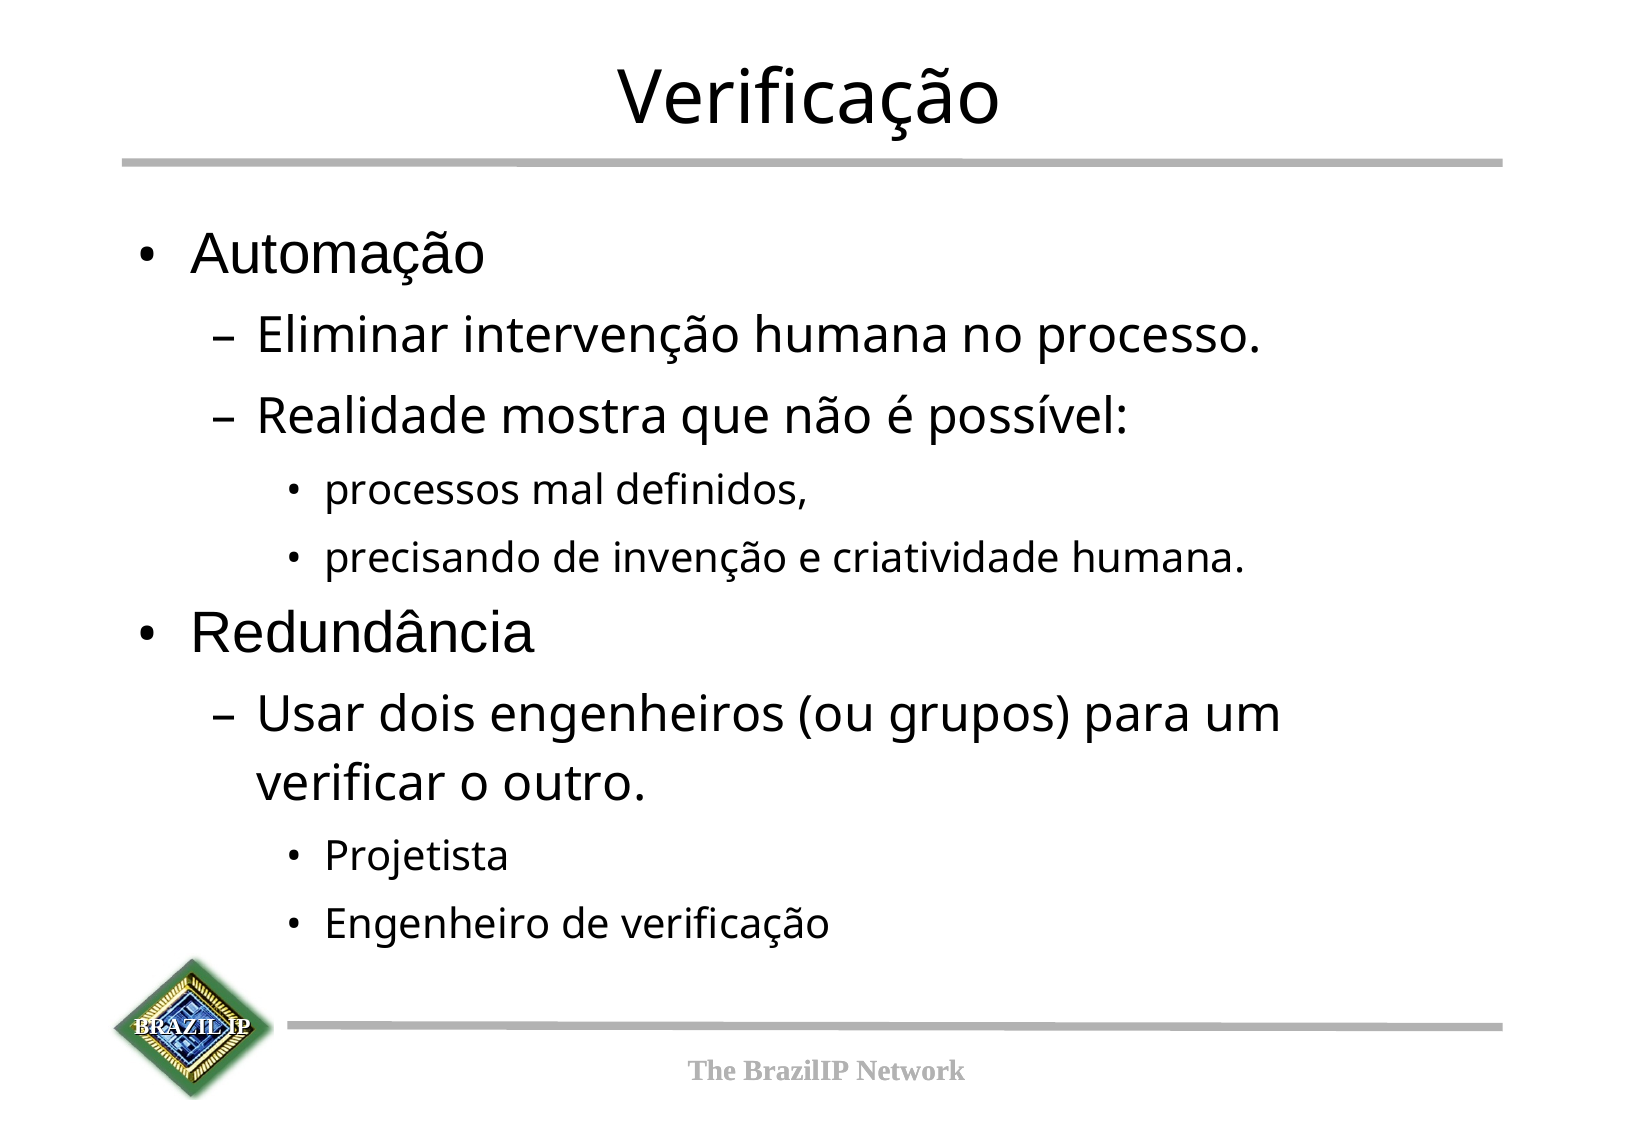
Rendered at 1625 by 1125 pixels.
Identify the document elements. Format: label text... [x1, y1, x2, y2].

picture [108, 953, 274, 1100]
title Verificação [119, 0, 1501, 188]
list Automação Eliminar intervenção humana no processo. Realidade mostra que não é possível: processos mal definidos, precisando de invenção e criatividade humana. Redundância Usar dois engenheiros (ou grupos) para um verificar o outro. Projetista Engenheiro de verificação [121, 212, 1488, 977]
